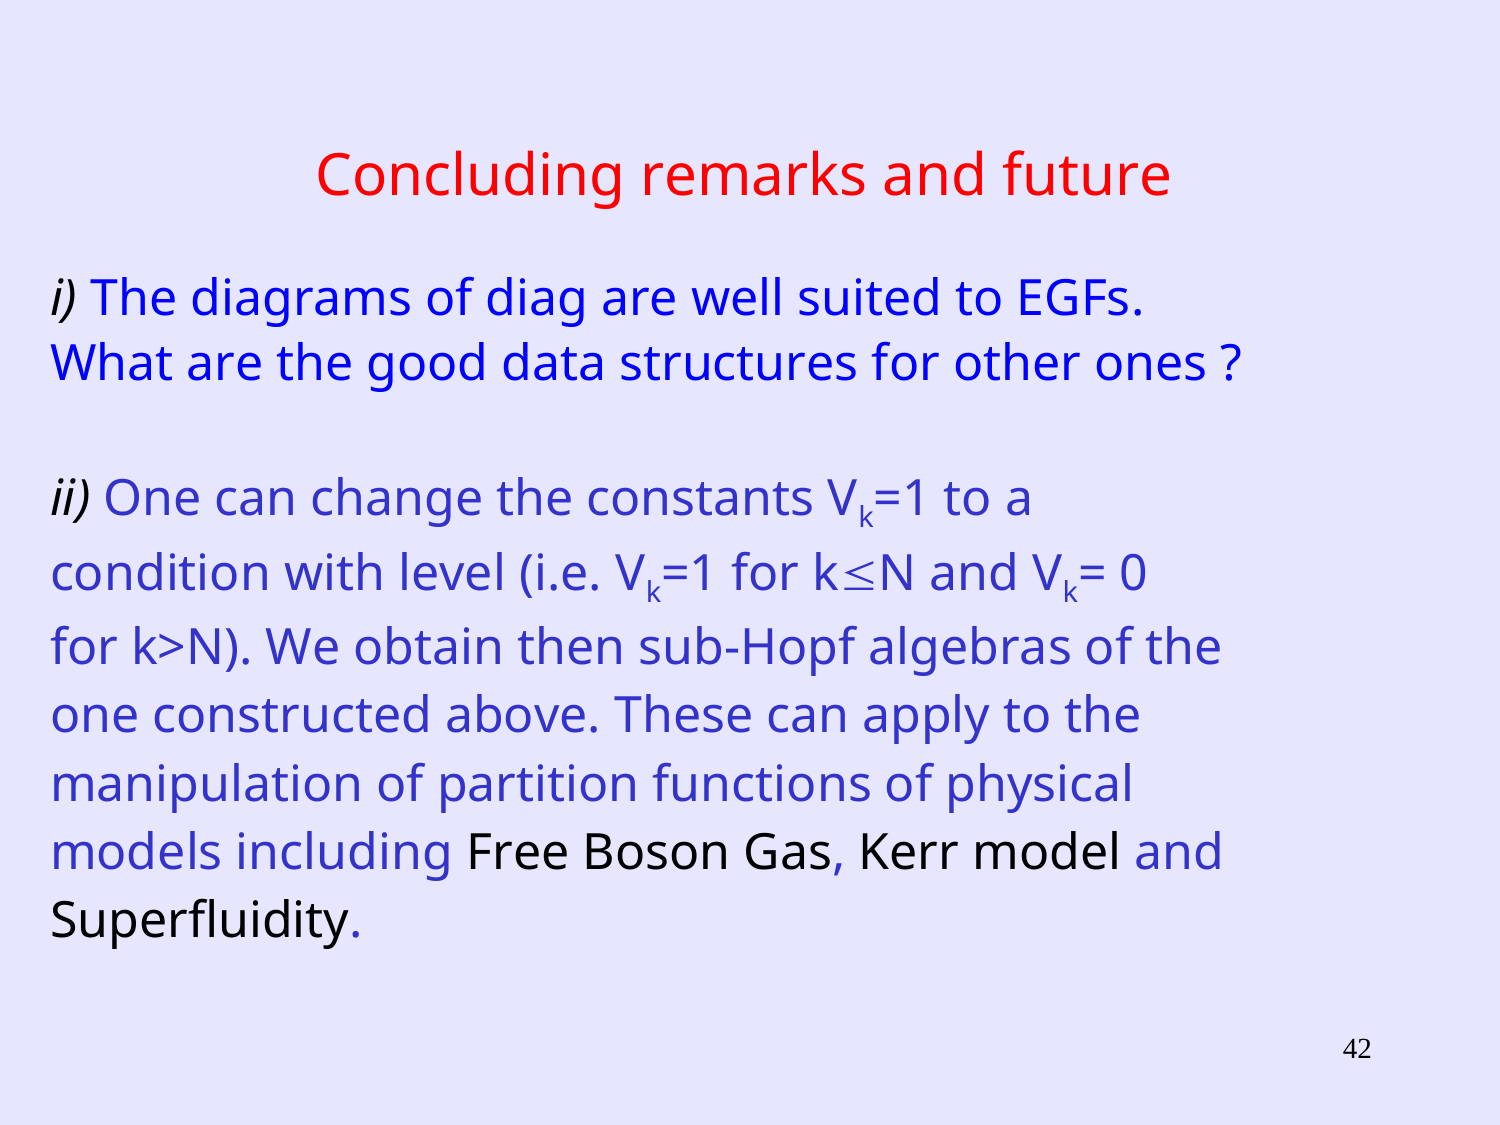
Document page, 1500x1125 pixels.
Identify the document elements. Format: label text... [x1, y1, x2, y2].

text_box Concluding remarks and future i) The diagrams of diag are well suited to EGFs. What are the good data structures for other ones ? ii) One can change the constants Vk=1 to a condition with level (i.e. Vk=1 for kN and Vk= 0 for k>N). We obtain then sub-Hopf algebras of the one constructed above. These can apply to the manipulation of partition functions of physical models including Free Boson Gas, Kerr model and Superfluidity. [50, 125, 1453, 1029]
